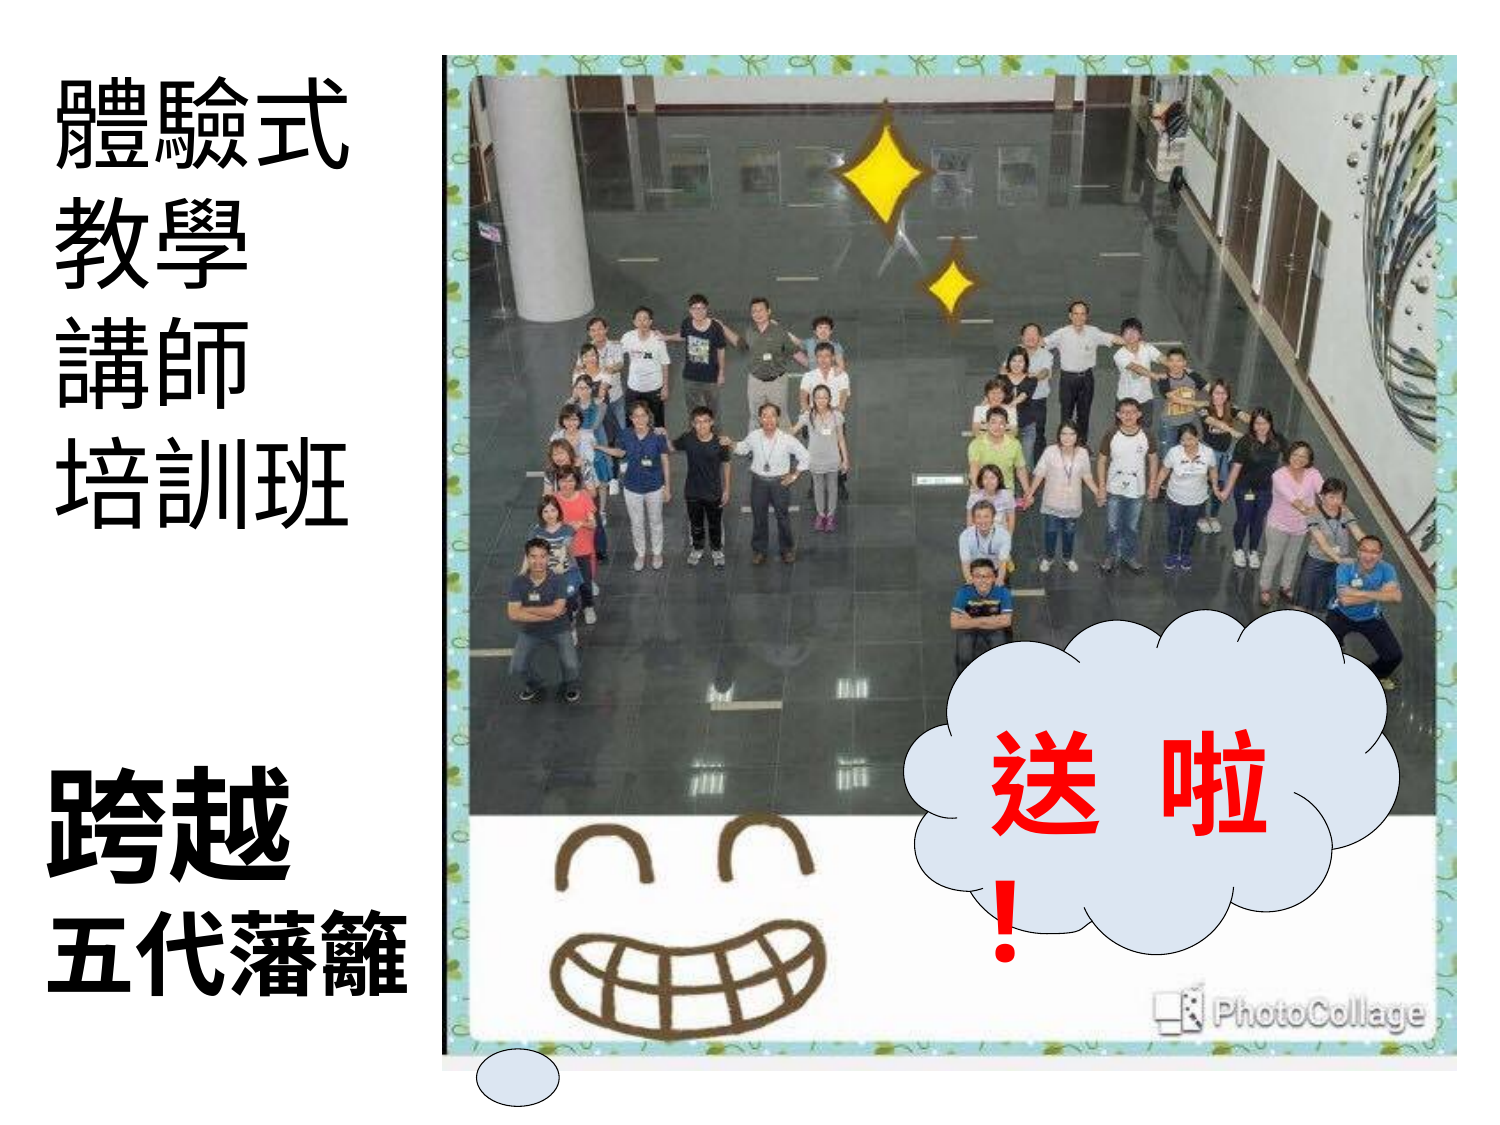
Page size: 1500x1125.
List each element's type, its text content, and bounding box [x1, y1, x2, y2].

text_box 體驗式 教學 講師 培訓班 [37, 54, 367, 550]
text_box 跨越 五代藩籬 [29, 739, 709, 1015]
text_box 送 啦 ! [974, 706, 1329, 992]
picture [442, 55, 1457, 1071]
text_box [903, 609, 1400, 898]
text_box [476, 1048, 560, 1107]
